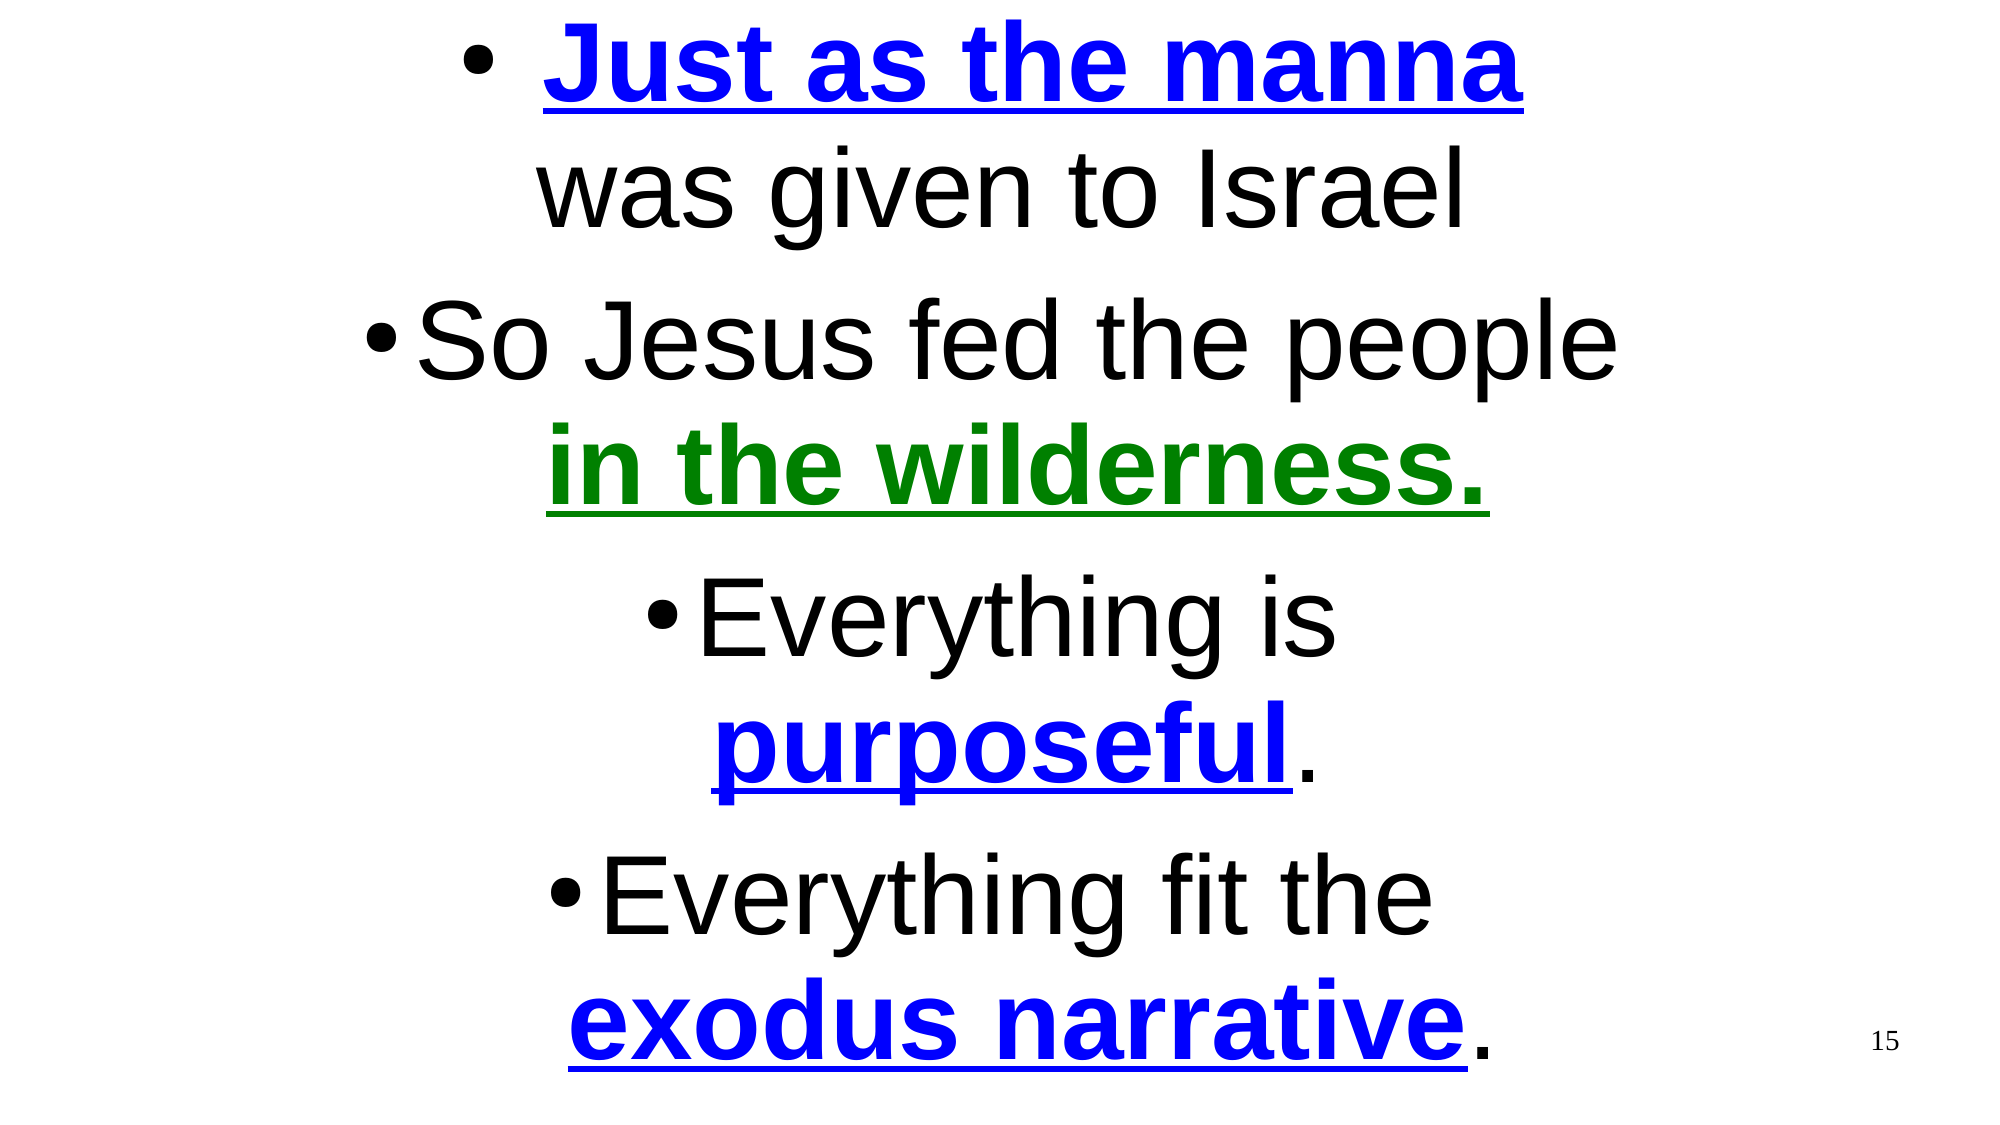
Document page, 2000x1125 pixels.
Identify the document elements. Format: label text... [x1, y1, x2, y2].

list Just as the manna was given to Israel So Jesus fed the people in the wilderness. Everything is purposeful. Everything fit the exodus narrative. [0, 0, 1996, 1123]
